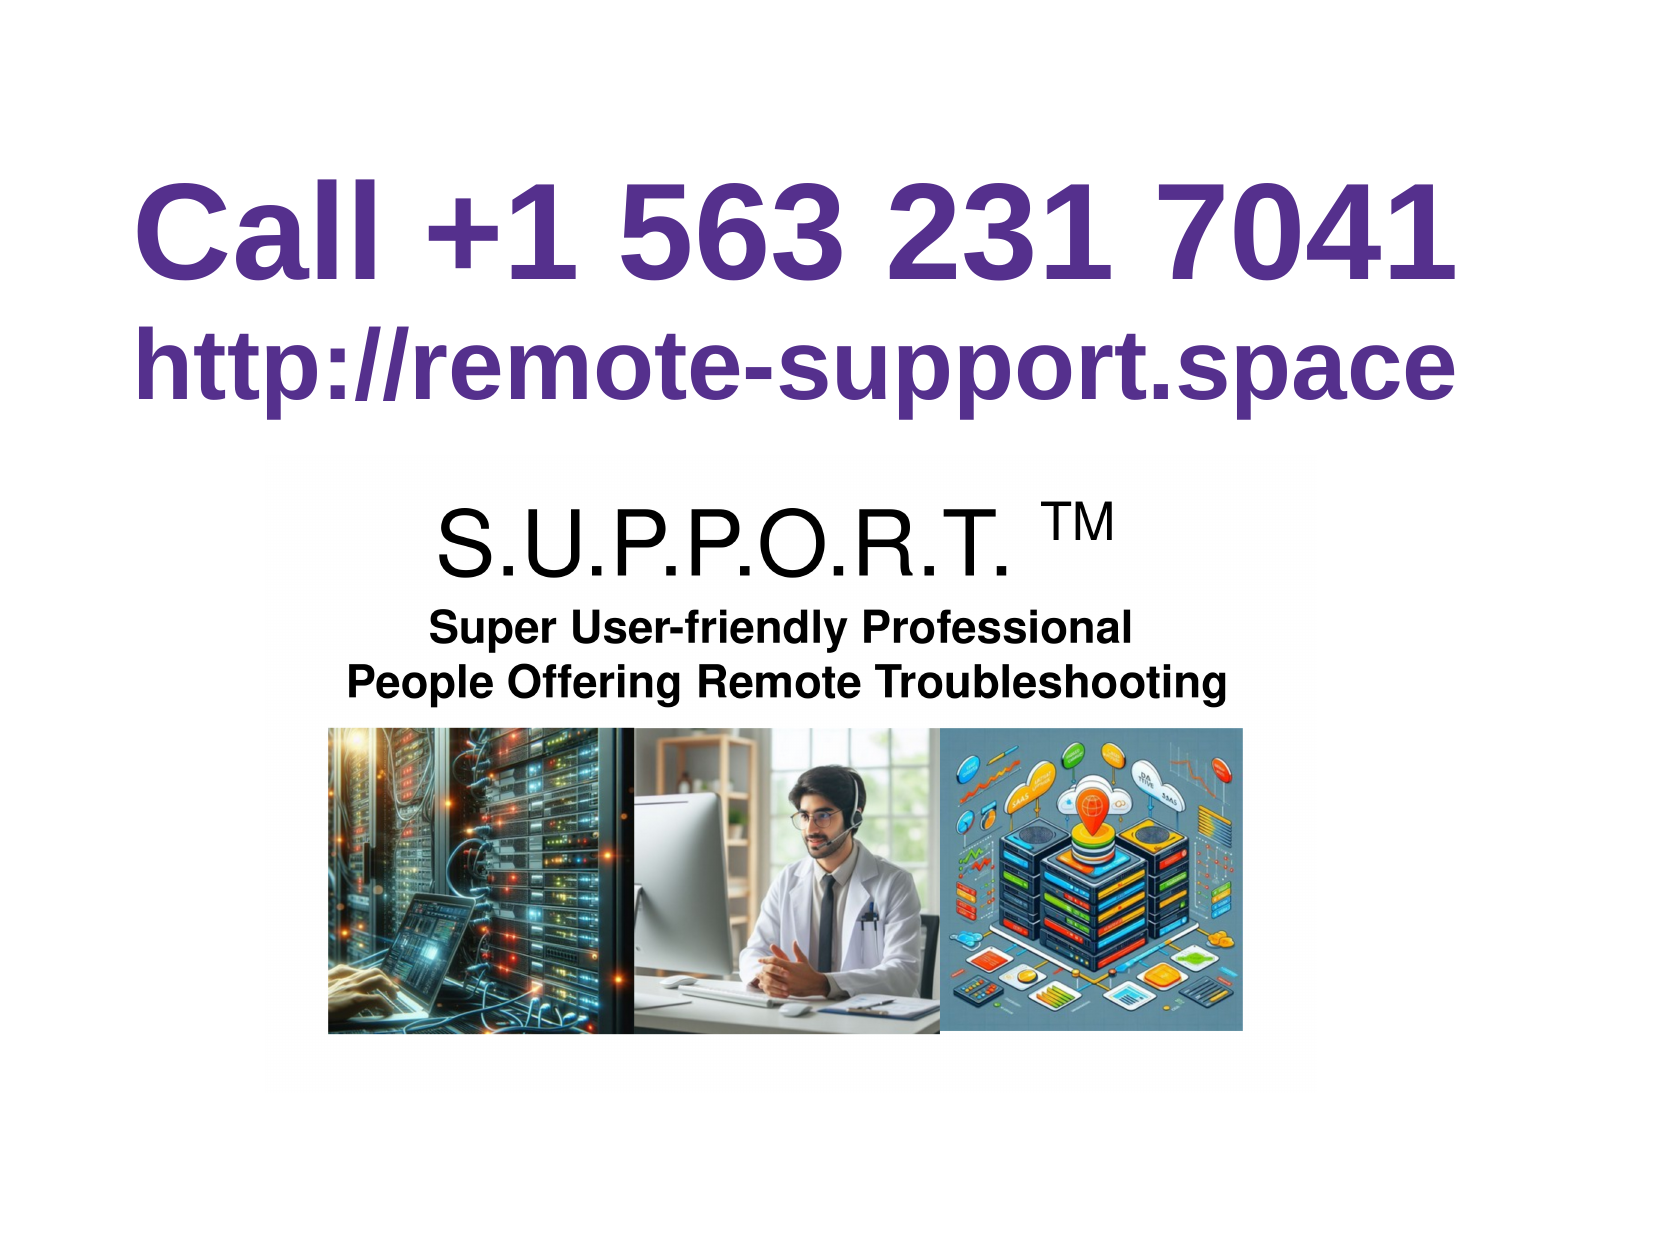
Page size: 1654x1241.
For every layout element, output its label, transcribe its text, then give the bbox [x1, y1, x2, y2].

text_box Call +1 563 231 7041 http://remote-support.space [118, 147, 1595, 428]
picture [265, 455, 1317, 1093]
